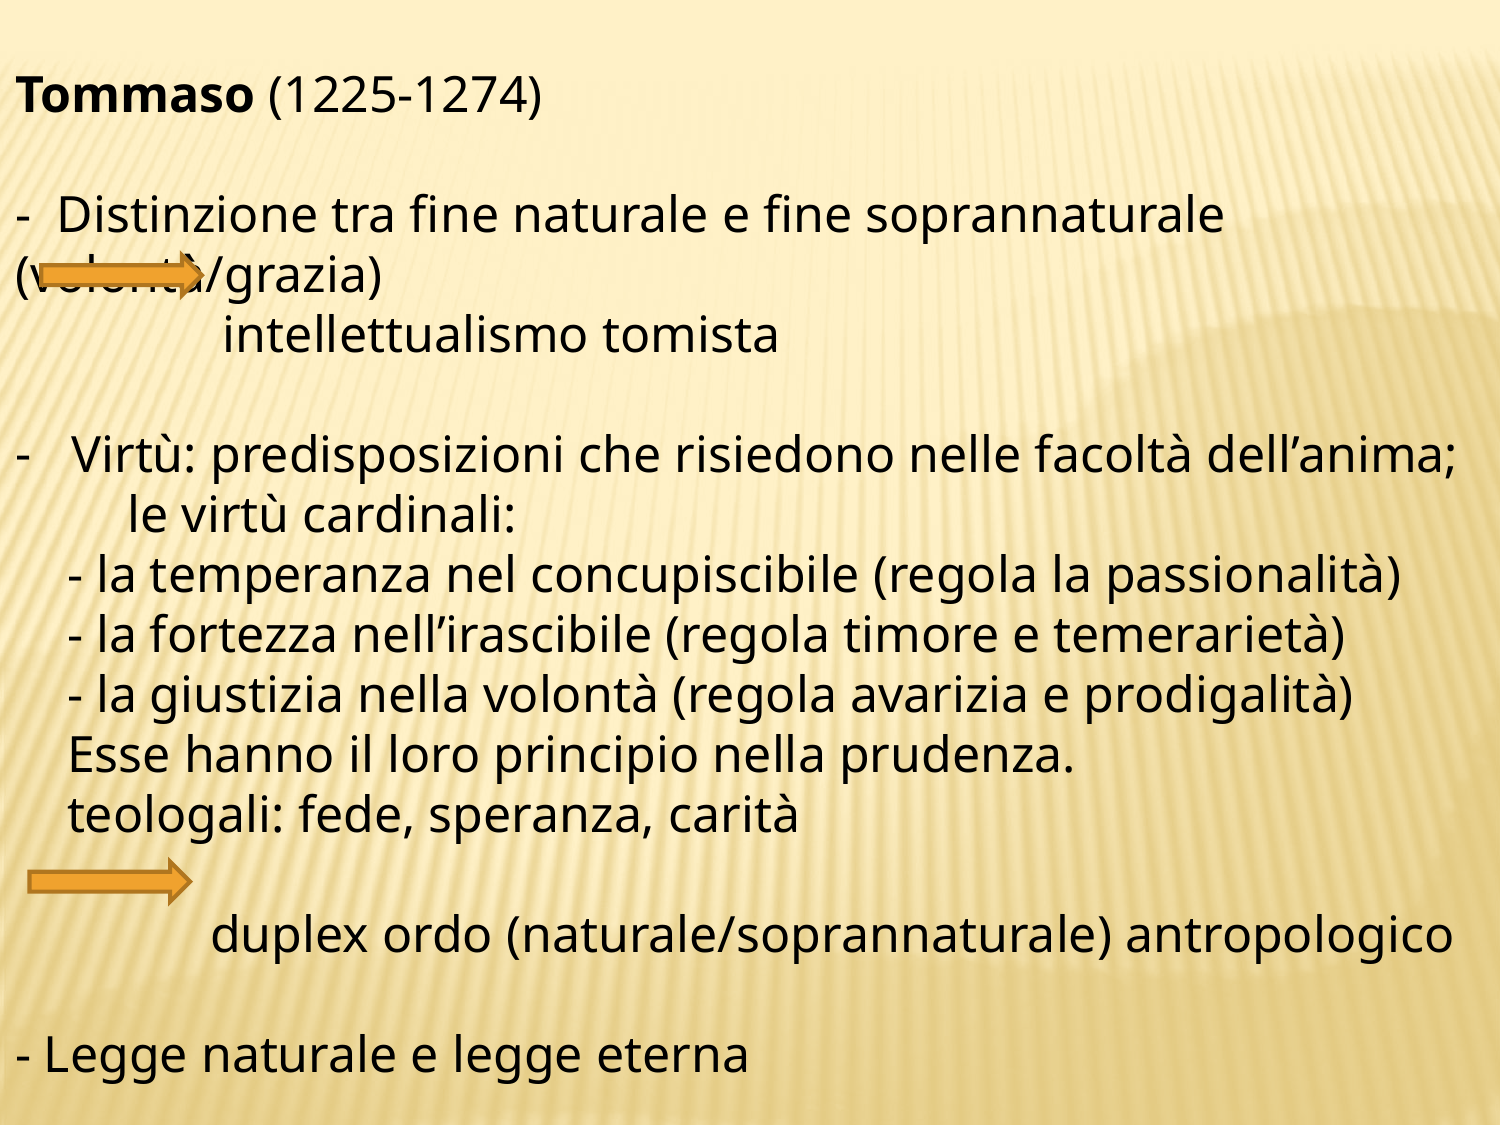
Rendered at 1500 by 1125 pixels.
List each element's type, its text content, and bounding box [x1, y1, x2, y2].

text_box [41, 255, 202, 296]
text_box [29, 861, 191, 902]
text_box Tommaso (1225-1274) - Distinzione tra fine naturale e fine soprannaturale (volontà/grazia) intellettualismo tomista Virtù: predisposizioni che risiedono nelle facoltà dell’anima; le virtù cardinali: - la temperanza nel concupiscibile (regola la passionalità) - la fortezza nell’irascibile (regola timore e temerarietà) - la giustizia nella volontà (regola avarizia e prodigalità) Esse hanno il loro principio nella prudenza. teologali: fede, speranza, carità duplex ordo (naturale/soprannaturale) antropologico - Legge naturale e legge eterna [0, 54, 1500, 1040]
